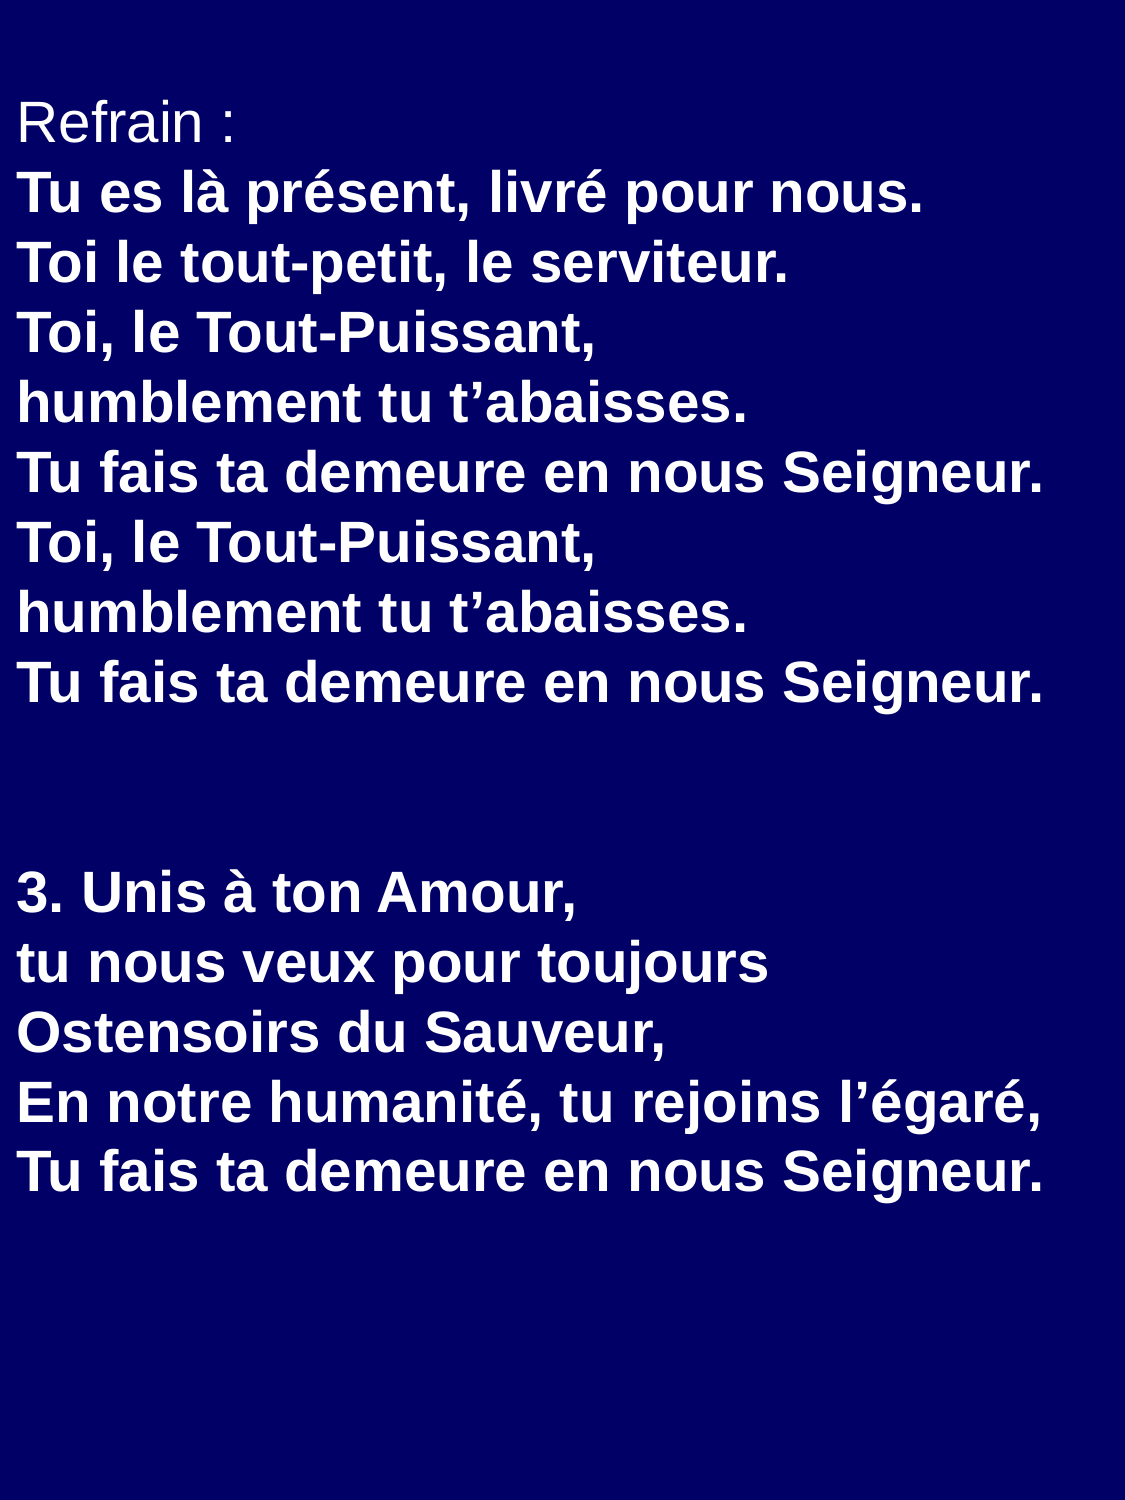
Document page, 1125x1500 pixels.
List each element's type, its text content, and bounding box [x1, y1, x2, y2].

text_box Refrain : Tu es là présent, livré pour nous. Toi le tout-petit, le serviteur. Toi, le Tout-Puissant, humblement tu t’abaisses. Tu fais ta demeure en nous Seigneur. Toi, le Tout-Puissant, humblement tu t’abaisses. Tu fais ta demeure en nous Seigneur. 3. Unis à ton Amour, tu nous veux pour toujours Ostensoirs du Sauveur, En notre humanité, tu rejoins l’égaré, Tu fais ta demeure en nous Seigneur. [1, 31, 1104, 1500]
